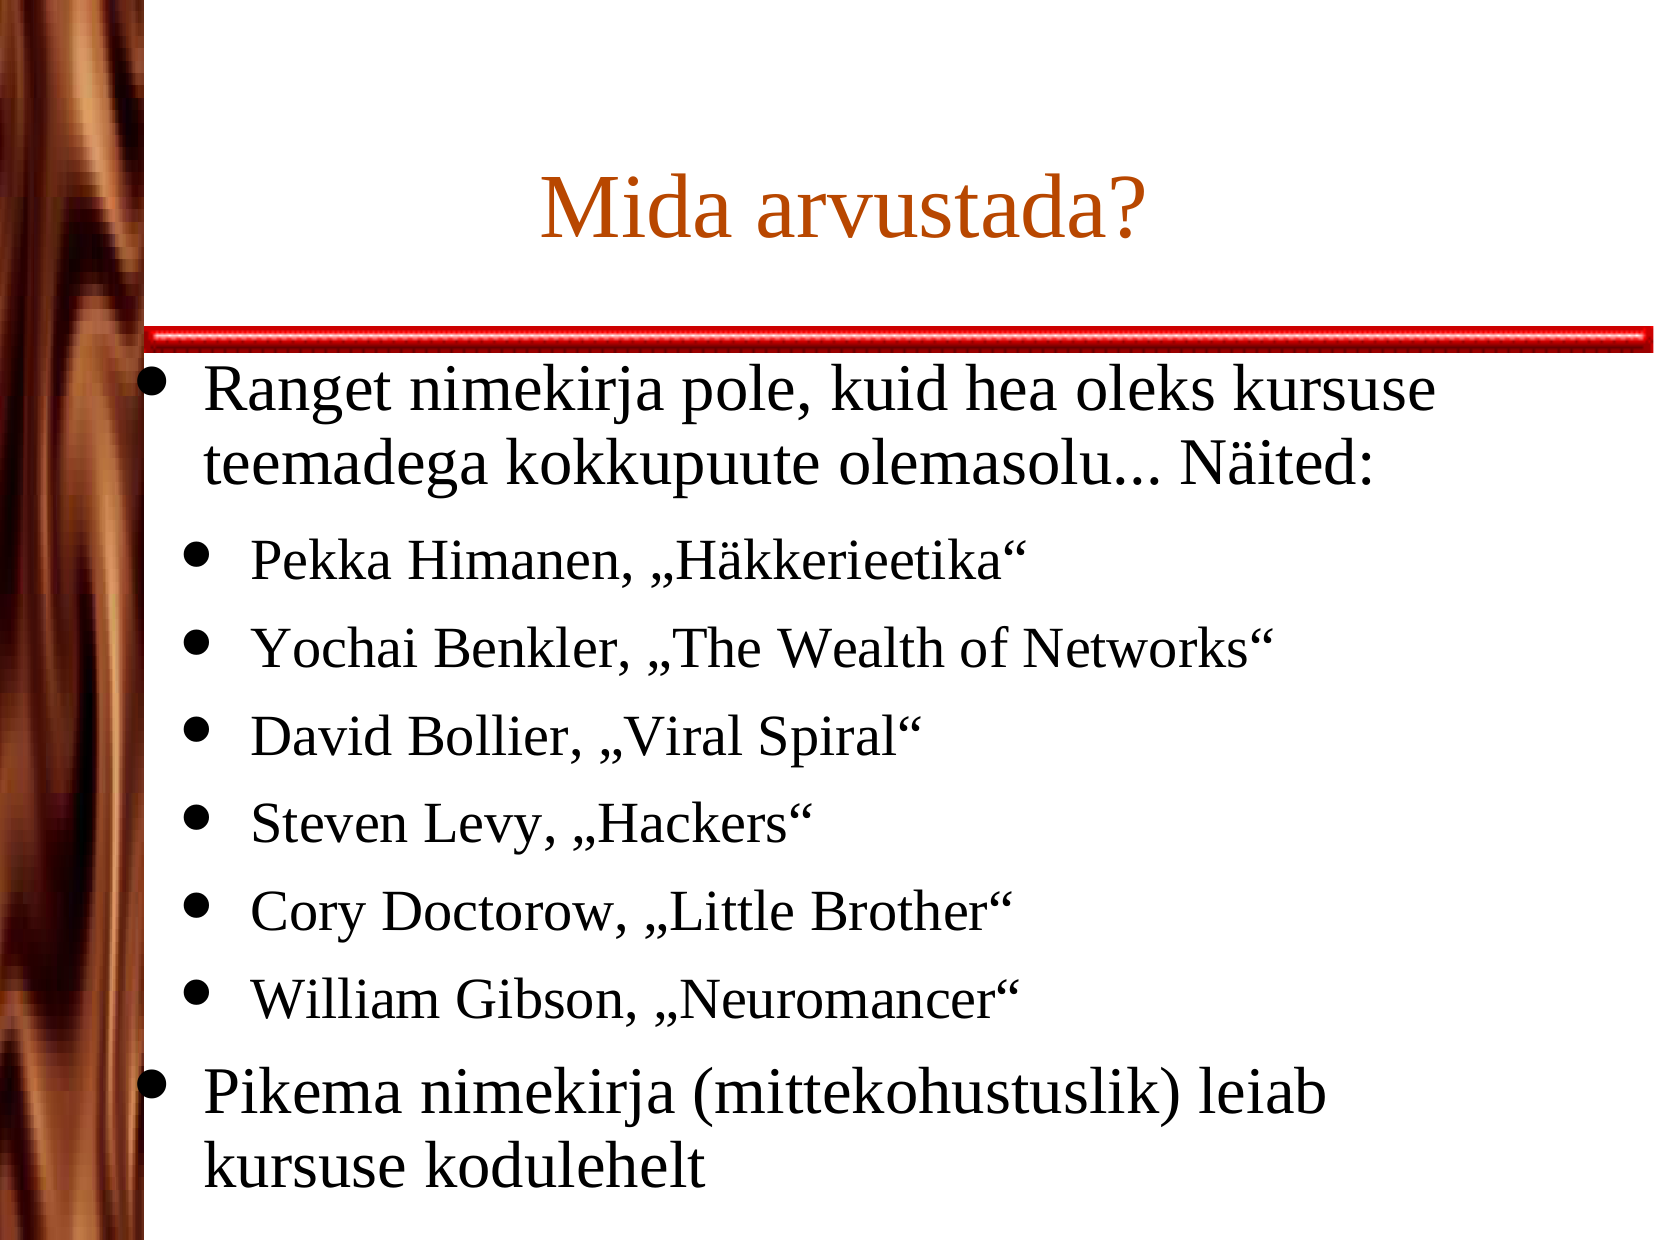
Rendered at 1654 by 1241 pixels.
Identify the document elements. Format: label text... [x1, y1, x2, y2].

list Ranget nimekirja pole, kuid hea oleks kursuse teemadega kokkupuute olemasolu... Näited: Pekka Himanen, „Häkkerieetika“ Yochai Benkler, „The Wealth of Networks“ David Bollier, „Viral Spiral“ Steven Levy, „Hackers“ Cory Doctorow, „Little Brother“ William Gibson, „Neuromancer“ Pikema nimekirja (mittekohustuslik) leiab kursuse kodulehelt [121, 350, 1533, 1170]
picture [0, 0, 1654, 1240]
title Mida arvustada? [121, 103, 1533, 309]
